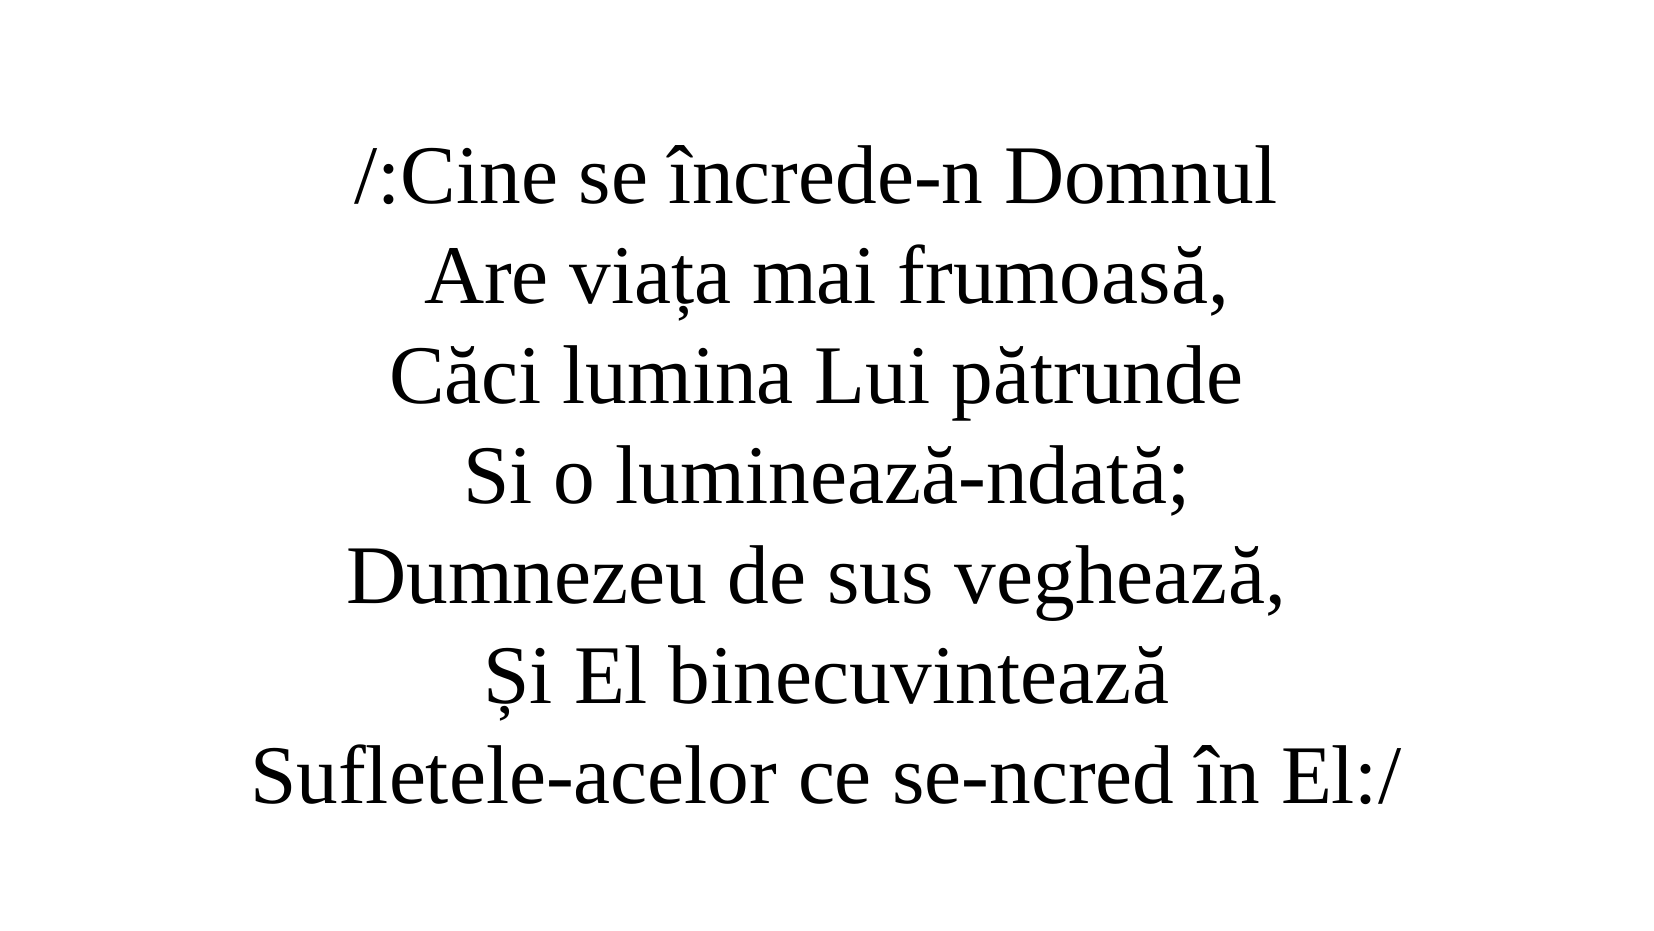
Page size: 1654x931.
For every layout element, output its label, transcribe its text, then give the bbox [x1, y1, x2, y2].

subtitle /:Cine se încrede-n Domnul Are viața mai frumoasă, Căci lumina Lui pătrunde Si o luminează-ndată; Dumnezeu de sus veghează, Și El binecuvintează Sufletele-acelor ce se-ncred în El:/ [0, 112, 1654, 847]
